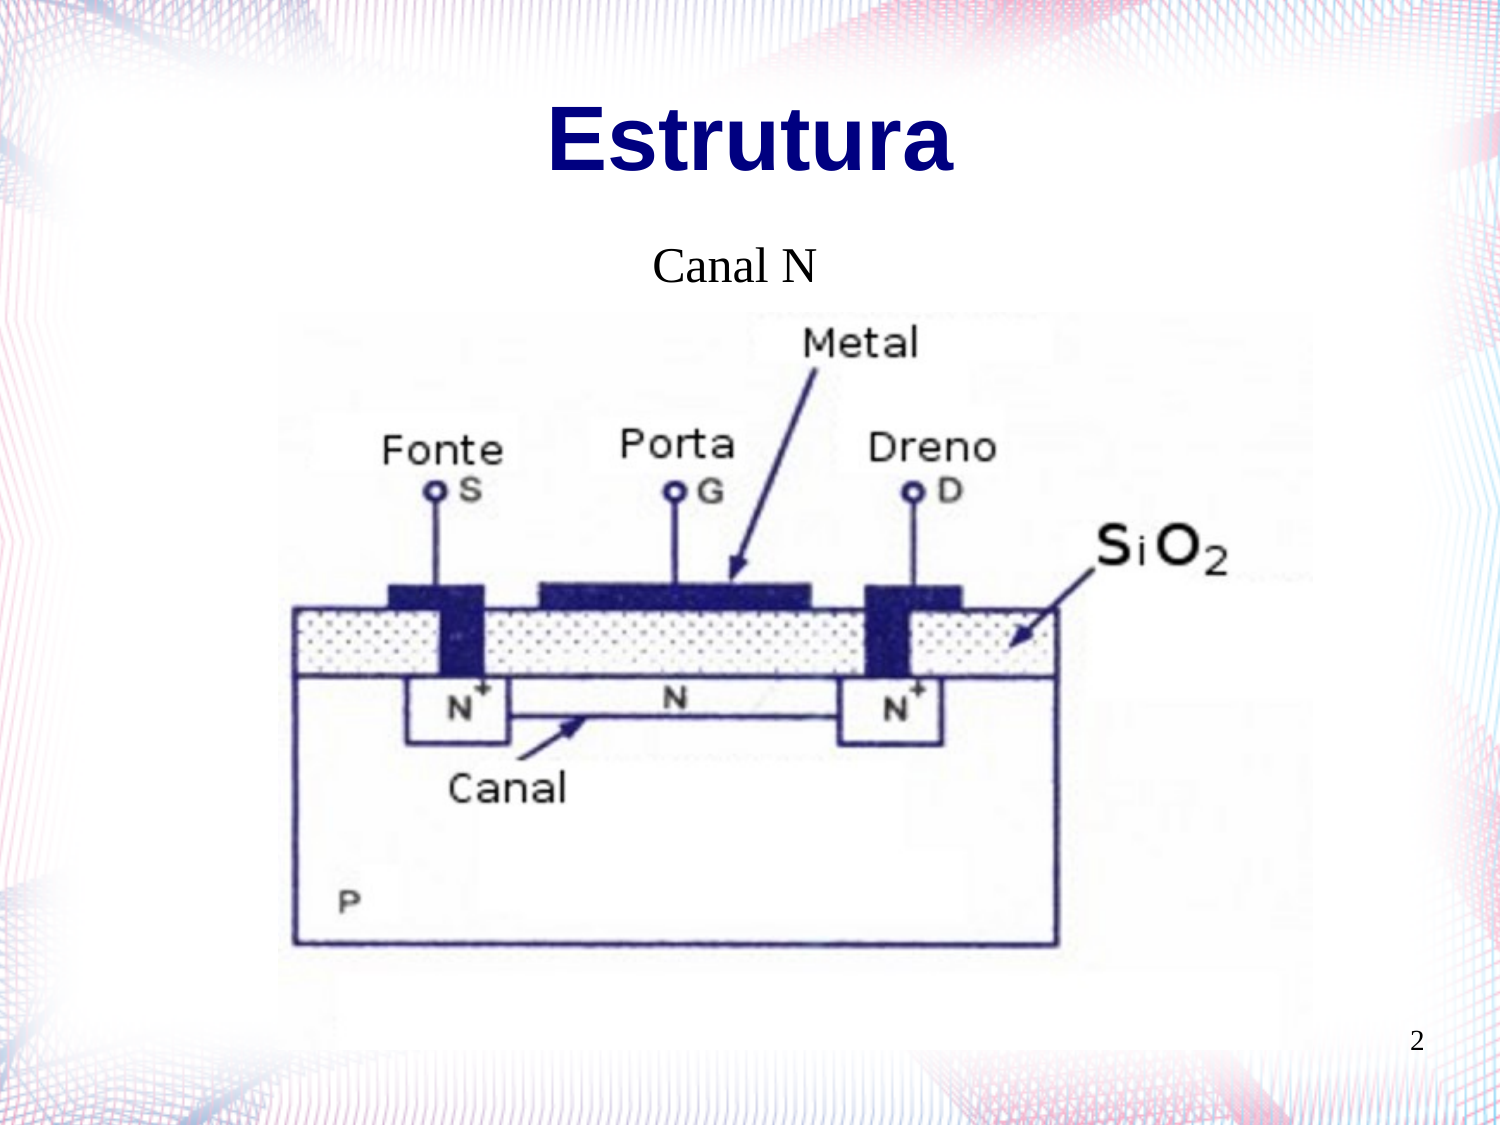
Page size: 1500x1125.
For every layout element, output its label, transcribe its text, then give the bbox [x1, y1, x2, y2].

title Estrutura [75, 52, 1425, 226]
picture [0, 0, 1500, 1125]
text_box Canal N [637, 224, 833, 300]
